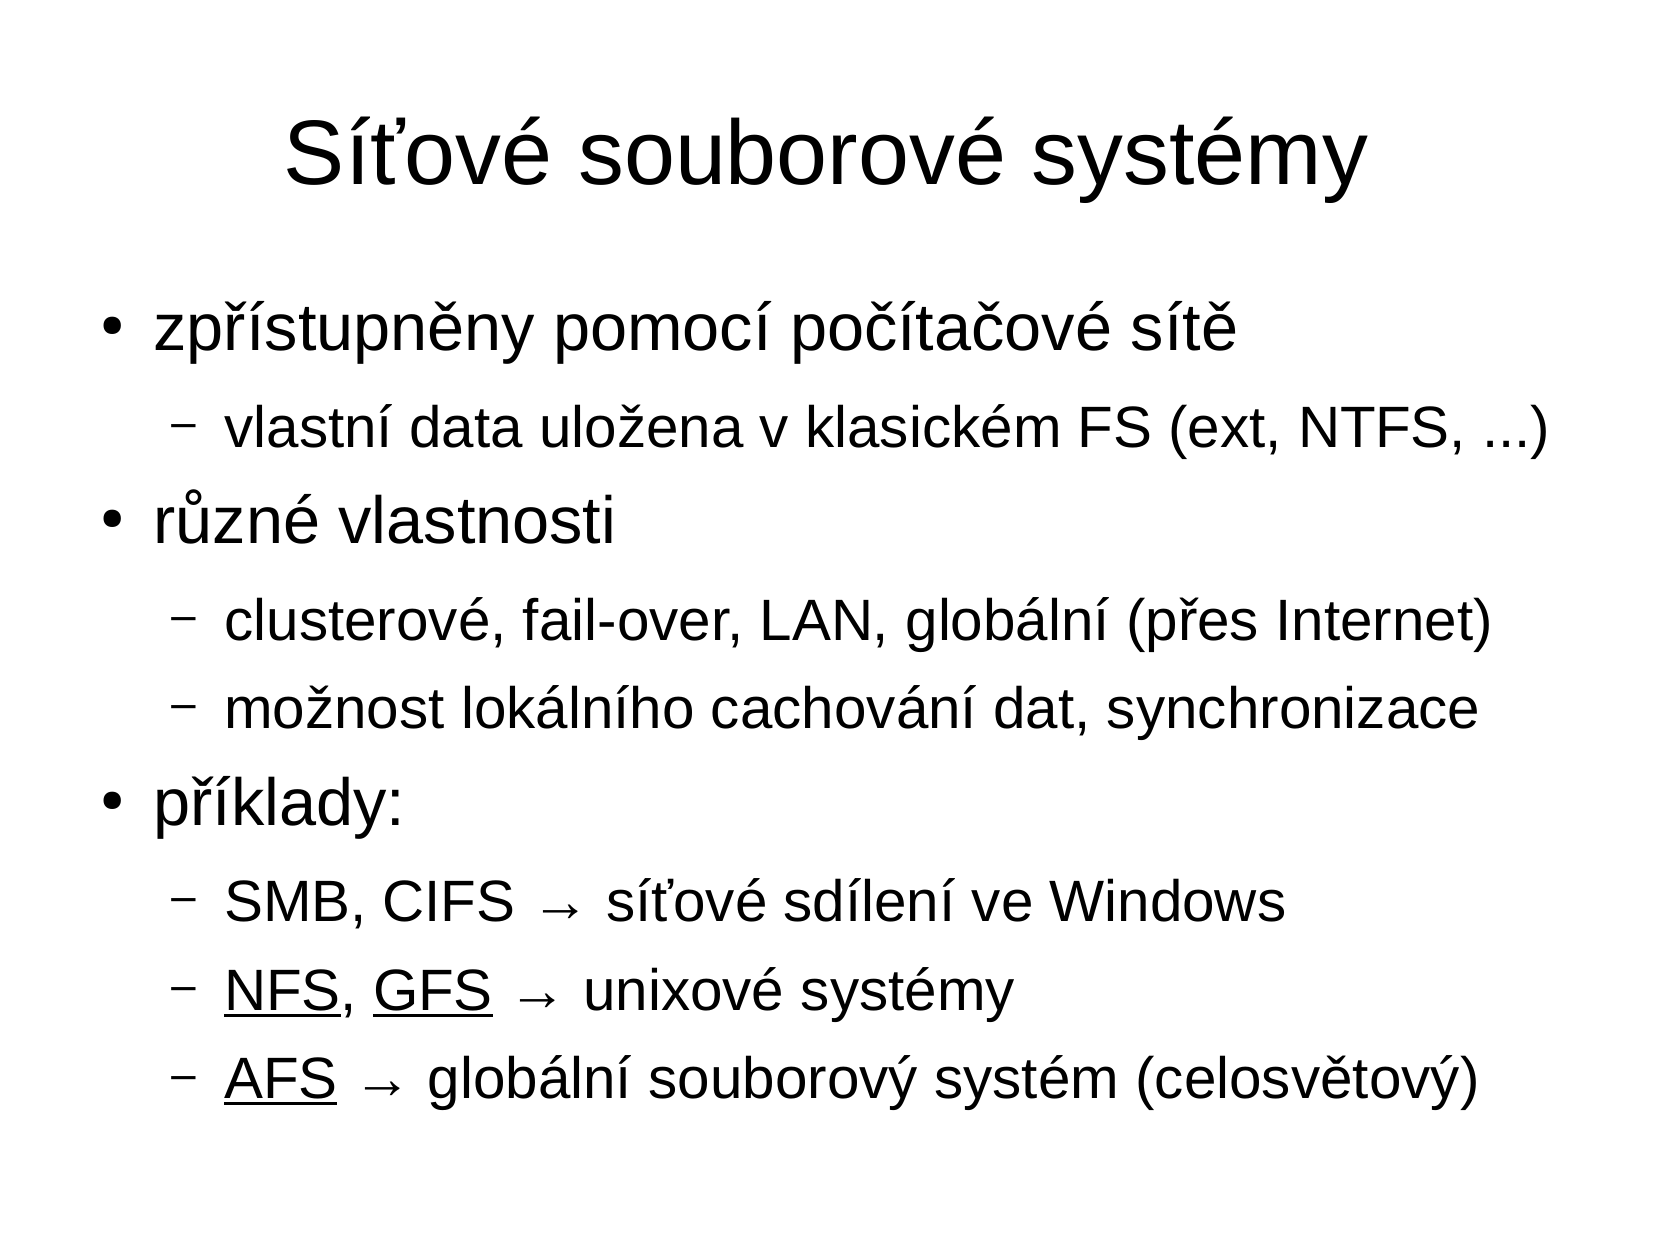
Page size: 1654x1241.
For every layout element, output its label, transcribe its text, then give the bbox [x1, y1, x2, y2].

title Síťové souborové systémy [82, 56, 1571, 250]
list zpřístupněny pomocí počítačové sítě vlastní data uložena v klasickém FS (ext, NTFS, ...) různé vlastnosti clusterové, fail-over, LAN, globální (přes Internet) možnost lokálního cachování dat, synchronizace příklady: SMB, CIFS → síťové sdílení ve Windows NFS, GFS → unixové systémy AFS → globální souborový systém (celosvětový) [82, 290, 1571, 1112]
